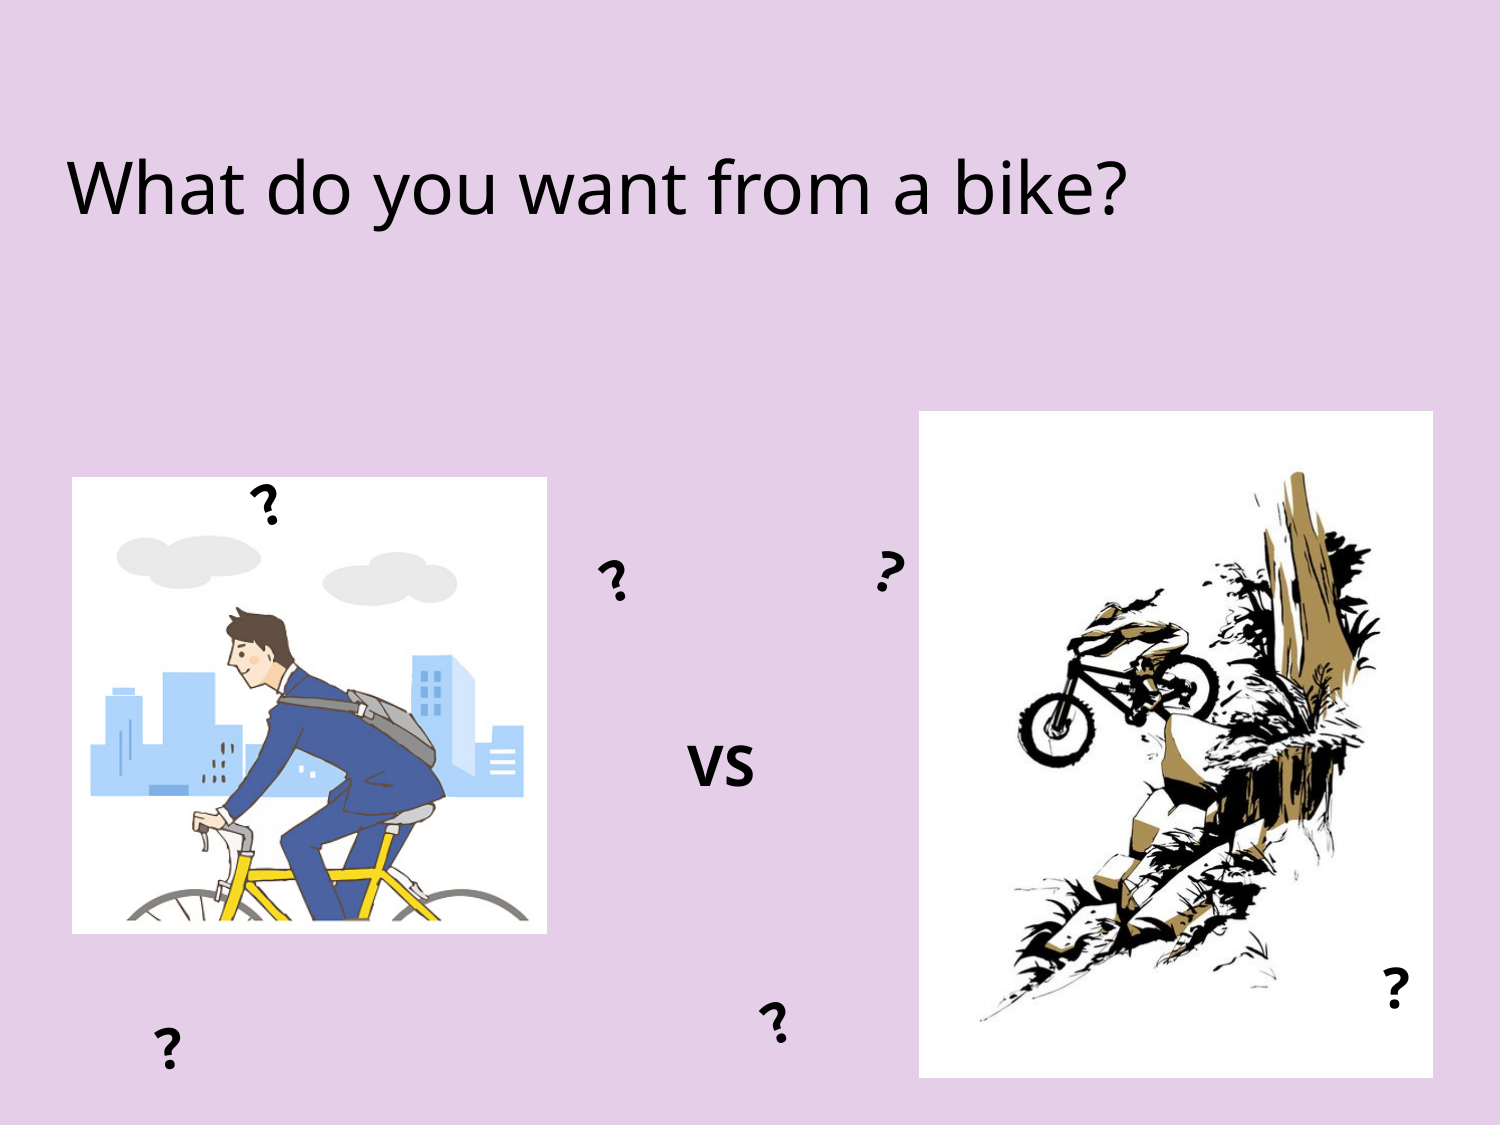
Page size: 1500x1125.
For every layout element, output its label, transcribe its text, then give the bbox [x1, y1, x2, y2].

text_box ? [571, 516, 678, 635]
text_box ? [848, 514, 964, 636]
picture [919, 411, 1433, 1078]
text_box VS [672, 715, 857, 814]
picture [72, 477, 547, 934]
text_box ? [732, 958, 839, 1077]
text_box ? [224, 439, 331, 559]
title What do you want from a bike? [51, 126, 1449, 252]
text_box ? [1368, 937, 1445, 1035]
text_box ? [135, 991, 225, 1099]
